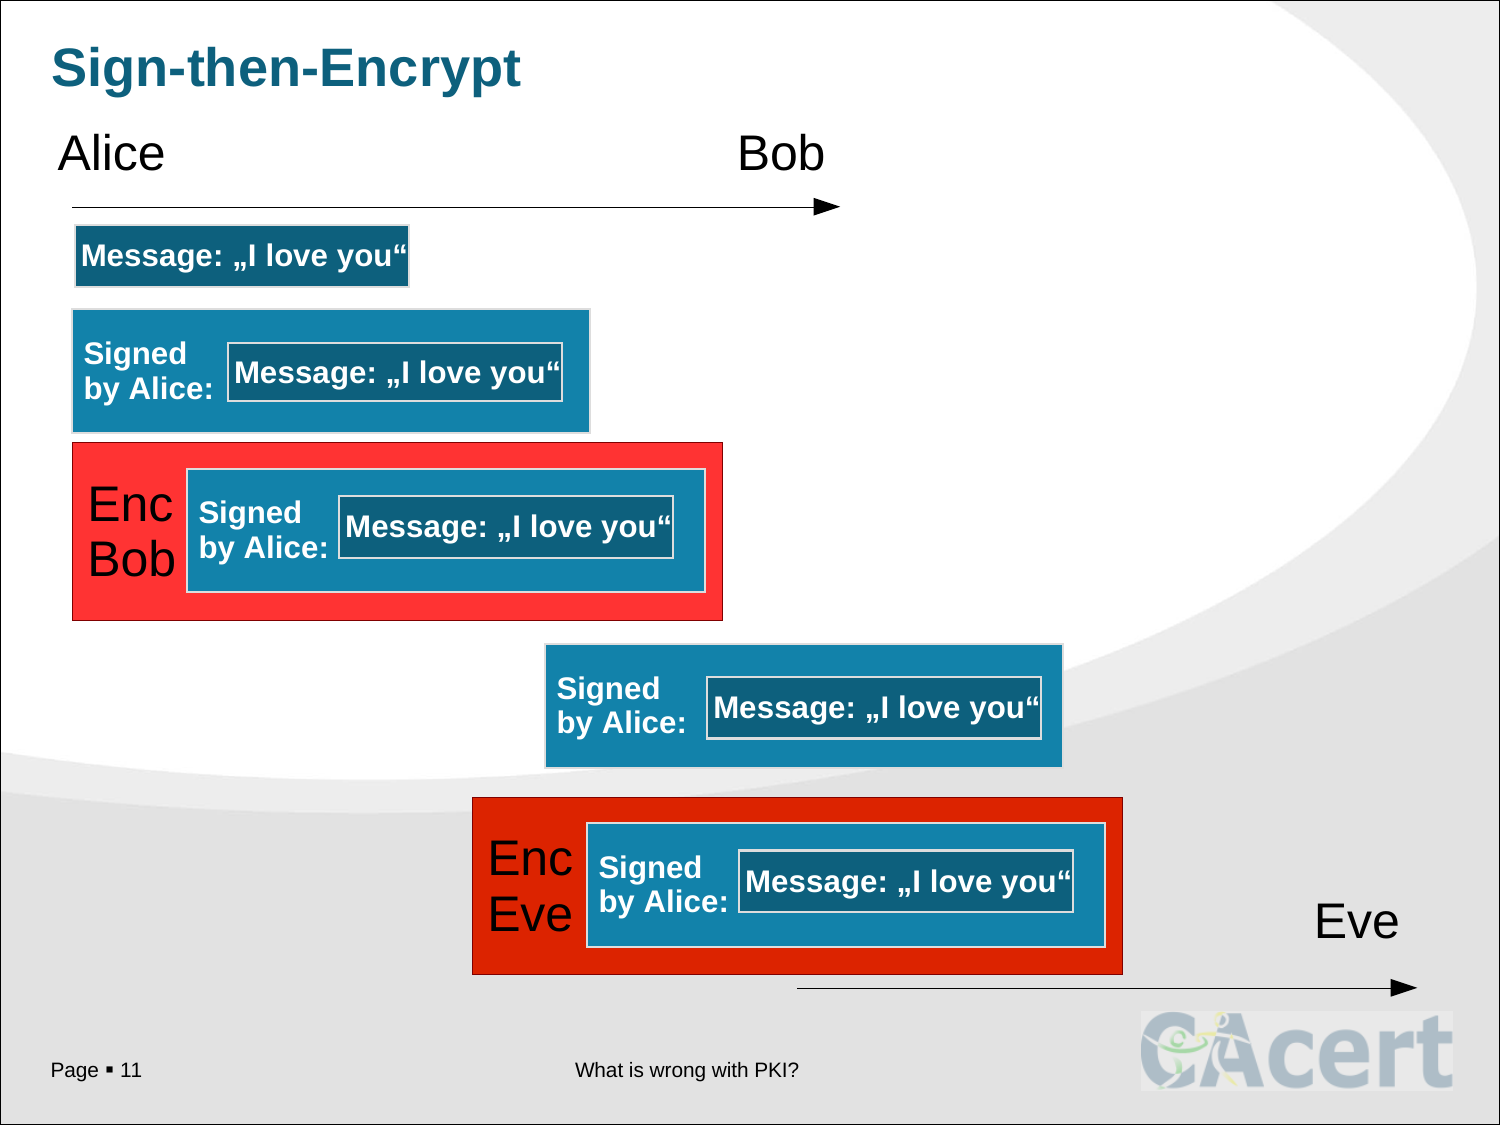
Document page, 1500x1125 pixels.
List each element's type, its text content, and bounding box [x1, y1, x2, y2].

text_box Alice [42, 118, 398, 189]
text_box Eve [1299, 885, 1418, 957]
picture [1, 1, 1499, 1124]
text_box Enc Bob [72, 442, 723, 621]
text_box Signed by Alice: [586, 822, 1105, 947]
text_box Message: „I love you“ [74, 225, 409, 287]
text_box Message: „I love you“ [228, 343, 563, 402]
text_box Enc Eve [472, 797, 1123, 975]
title Sign-then-Encrypt [51, 19, 1450, 118]
text_box Signed by Alice: [186, 468, 705, 593]
text_box Signed by Alice: [544, 643, 1063, 768]
text_box Signed by Alice: [71, 309, 590, 434]
text_box Message: „I love you“ [339, 496, 674, 558]
text_box Message: „I love you“ [707, 676, 1042, 739]
text_box Bob [722, 118, 870, 189]
text_box Message: „I love you“ [739, 850, 1074, 913]
